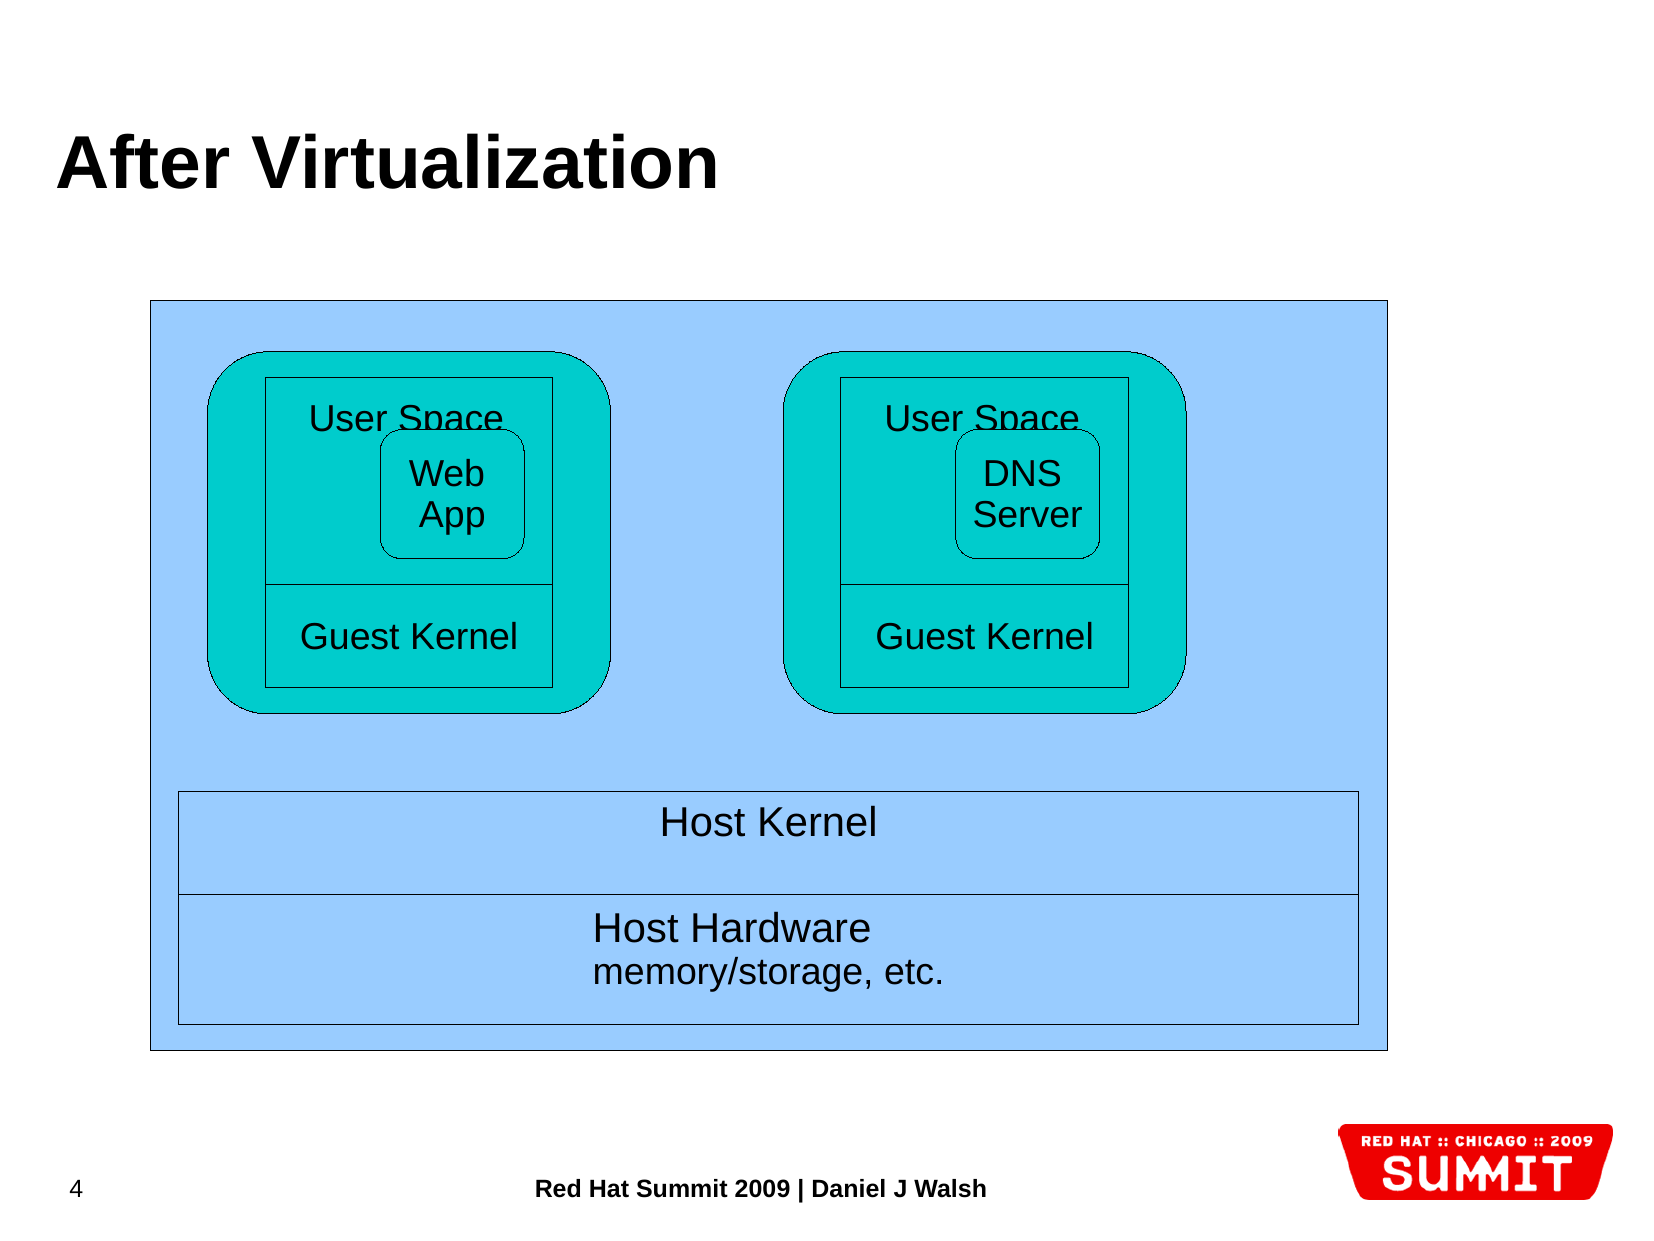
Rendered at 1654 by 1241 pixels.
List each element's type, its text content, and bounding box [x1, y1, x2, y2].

text_box Guest Kernel [265, 585, 553, 688]
text_box [150, 300, 1388, 1051]
picture [1338, 1124, 1613, 1200]
text_box Guest Kernel [840, 585, 1129, 688]
text_box Host Kernel [178, 791, 1359, 895]
text_box DNS Server [955, 429, 1100, 559]
text_box Web App [380, 429, 525, 559]
text_box Host Hardware memory/storage, etc. [178, 895, 1359, 1025]
title After Virtualization [39, 107, 1578, 219]
text_box User Space [869, 390, 1100, 507]
text_box User Space [293, 390, 525, 507]
